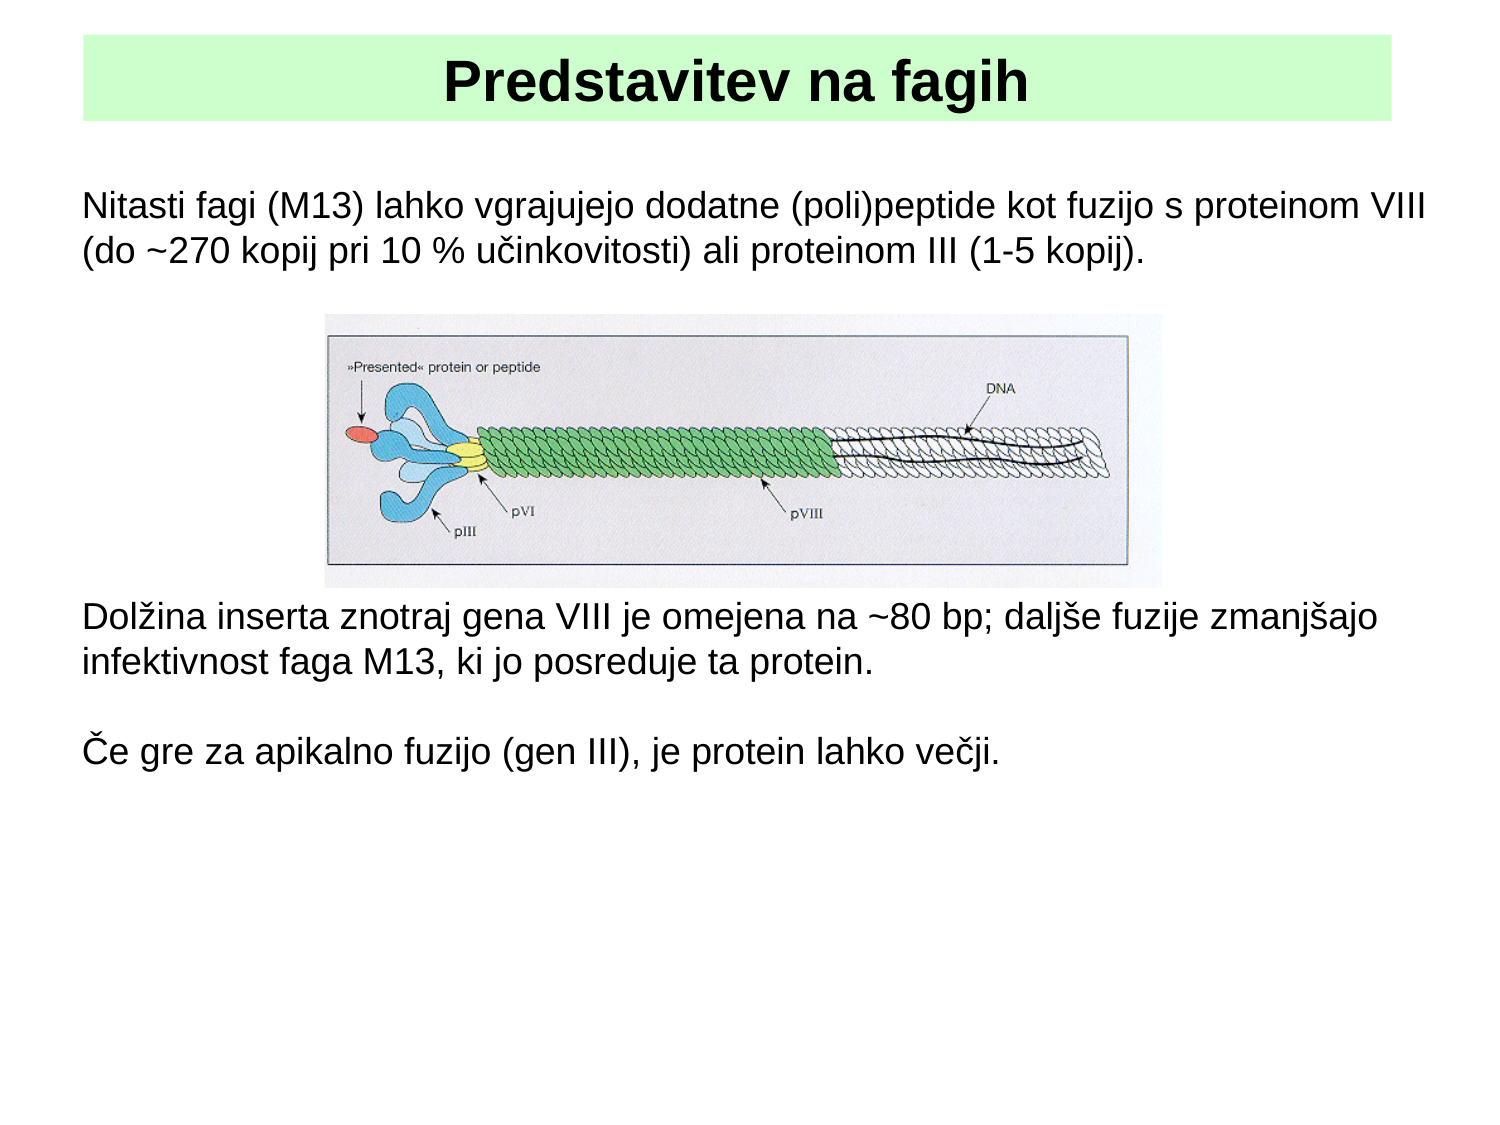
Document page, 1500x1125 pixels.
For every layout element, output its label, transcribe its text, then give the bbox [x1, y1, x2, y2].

picture [324, 314, 1163, 588]
title Predstavitev na fagih [83, 34, 1392, 122]
list Nitasti fagi (M13) lahko vgrajujejo dodatne (poli)peptide kot fuzijo s proteinom VIII (do ~270 kopij pri 10 % učinkovitosti) ali proteinom III (1-5 kopij). Dolžina inserta znotraj gena VIII je omejena na ~80 bp; daljše fuzije zmanjšajo infektivnost faga M13, ki jo posreduje ta protein. Če gre za apikalno fuzijo (gen III), je protein lahko večji. [66, 173, 1450, 787]
